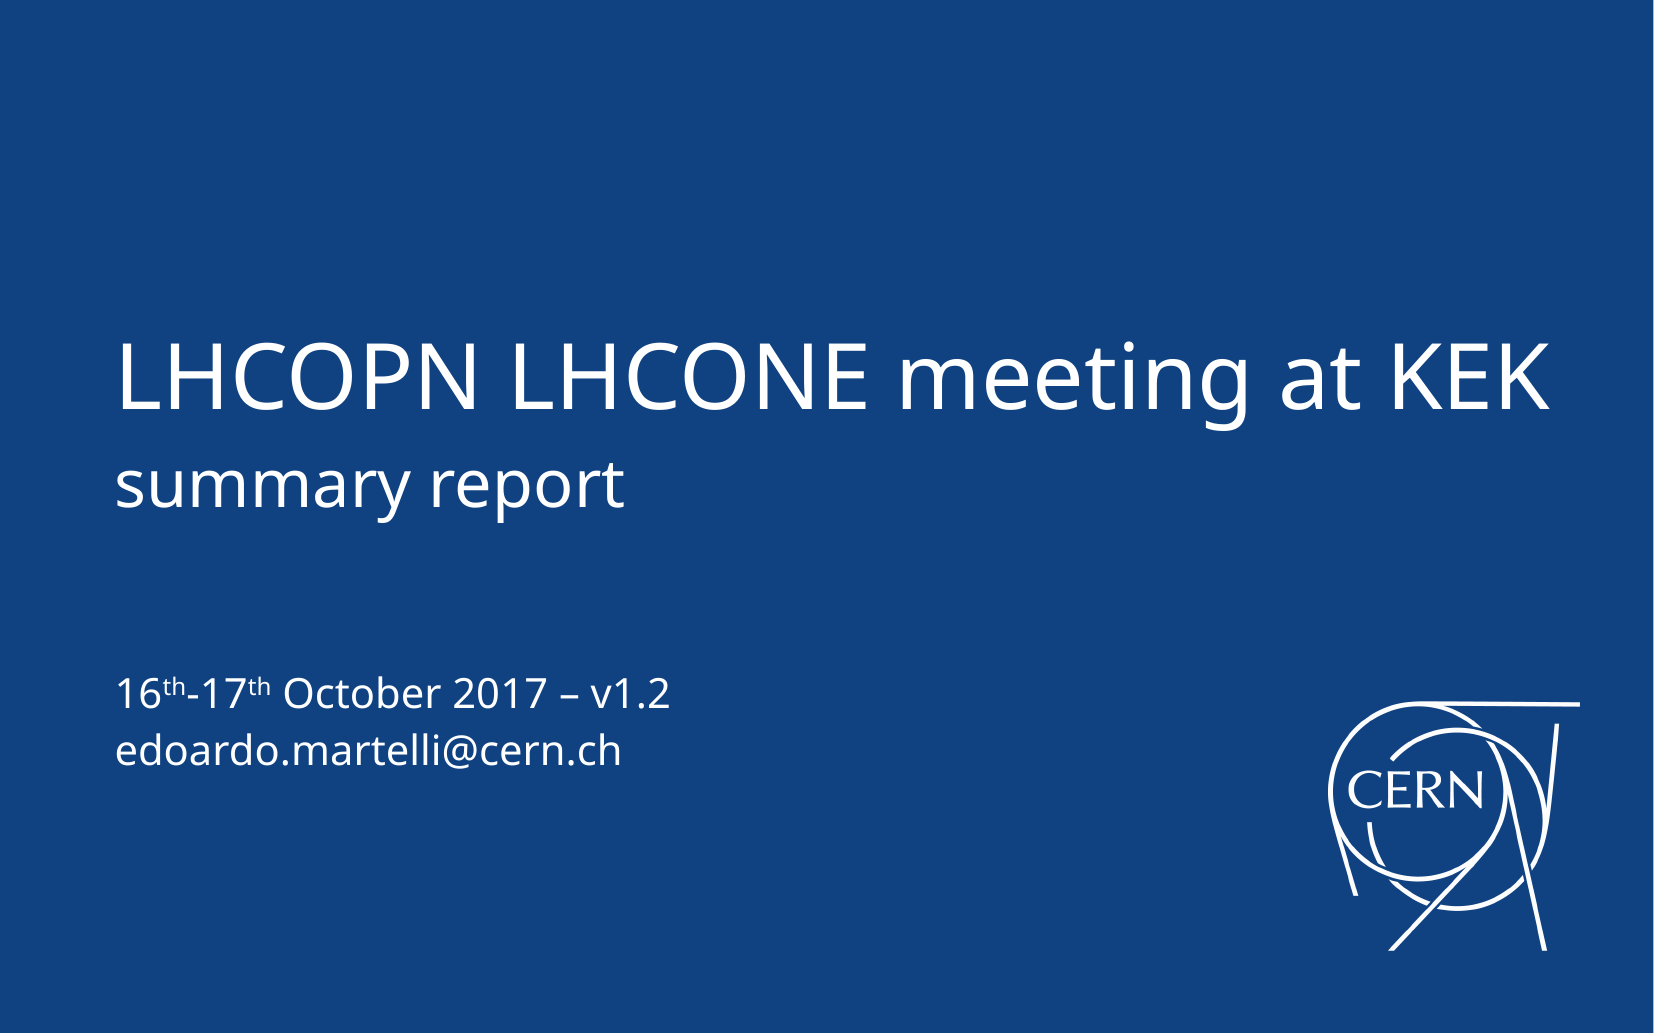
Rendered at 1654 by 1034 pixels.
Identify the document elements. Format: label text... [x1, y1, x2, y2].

title LHCOPN LHCONE meeting at KEK summary report 16th-17th October 2017 – v1.2 edoardo.martelli@cern.ch [114, 241, 1630, 848]
picture [1328, 848, 1580, 952]
